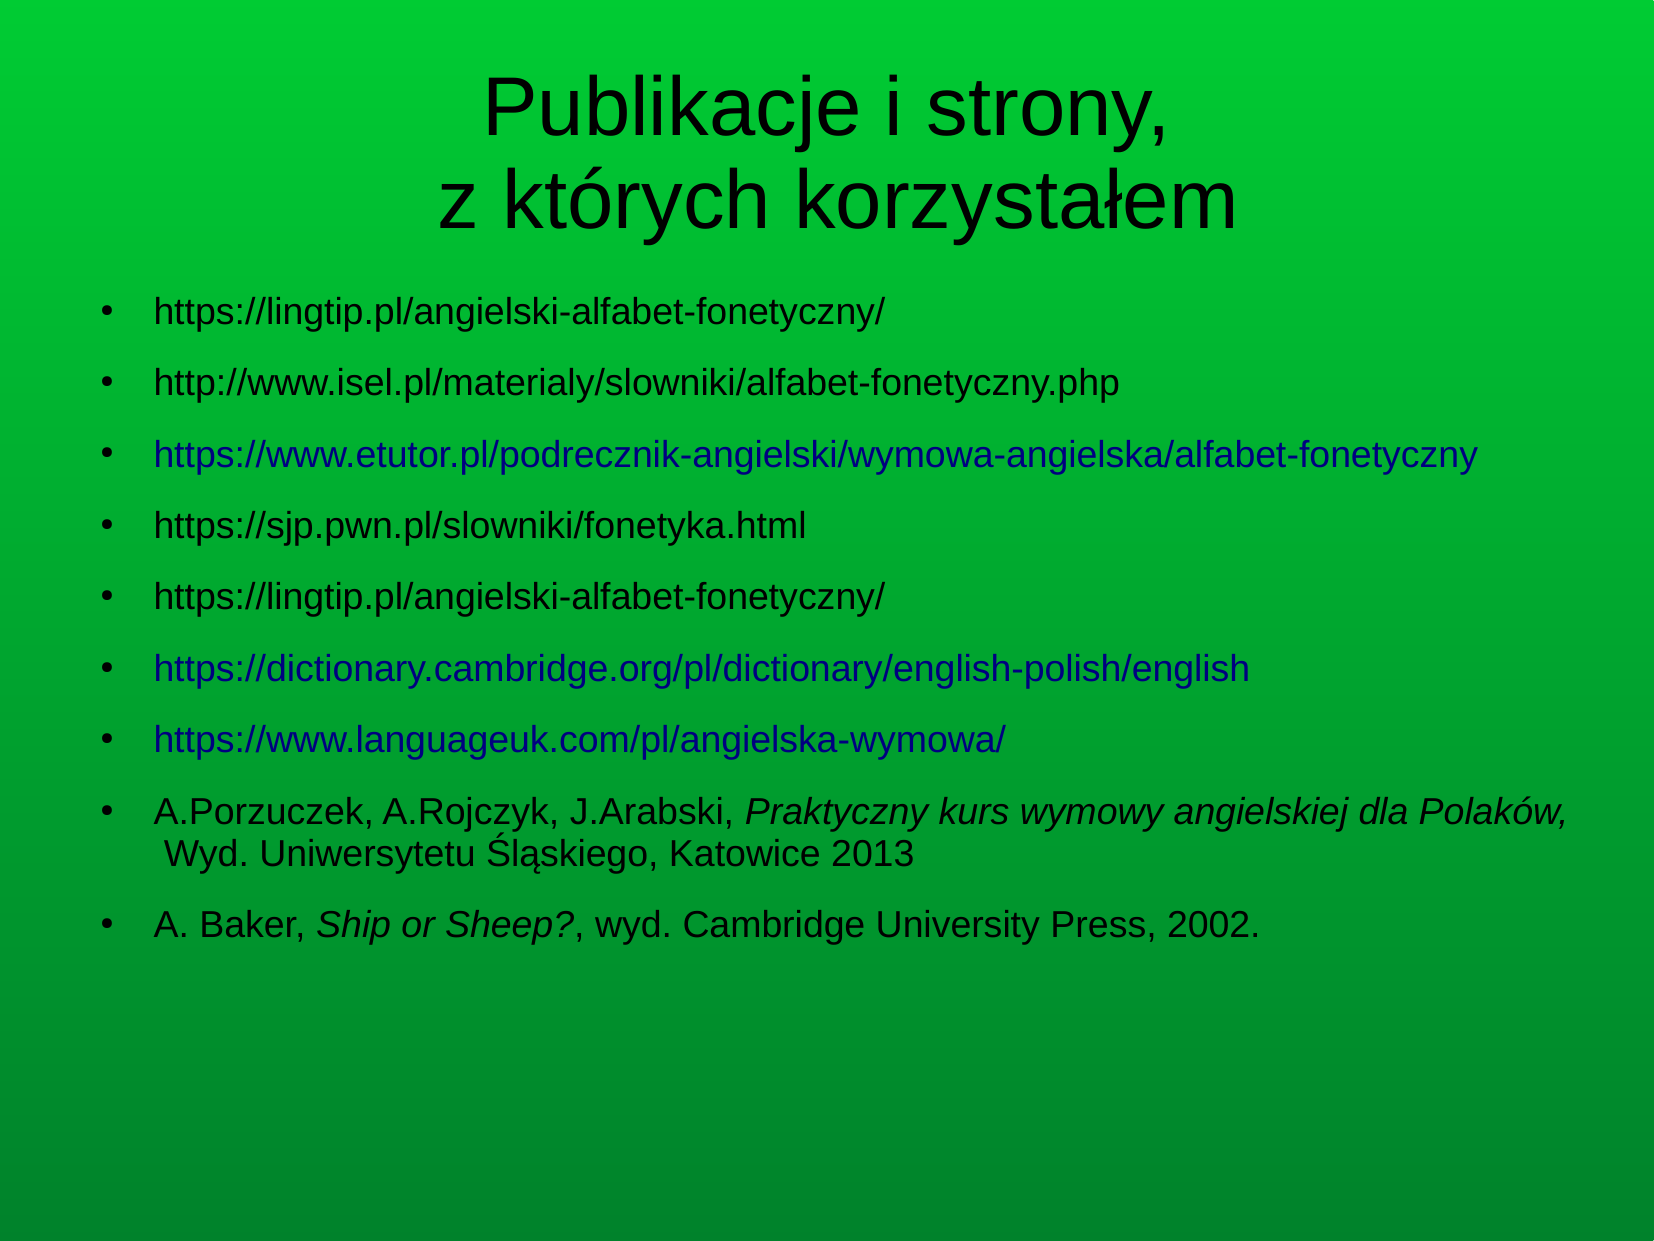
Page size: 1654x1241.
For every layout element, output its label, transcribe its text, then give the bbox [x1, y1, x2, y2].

title Publikacje i strony, z których korzystałem [82, 49, 1571, 257]
list https://lingtip.pl/angielski-alfabet-fonetyczny/ http://www.isel.pl/materialy/slowniki/alfabet-fonetyczny.php https://www.etutor.pl/podrecznik-angielski/wymowa-angielska/alfabet-fonetyczny https://sjp.pwn.pl/slowniki/fonetyka.html https://lingtip.pl/angielski-alfabet-fonetyczny/ https://dictionary.cambridge.org/pl/dictionary/english-polish/english https://www.languageuk.com/pl/angielska-wymowa/ A.Porzuczek, A.Rojczyk, J.Arabski, Praktyczny kurs wymowy angielskiej dla Polaków, Wyd. Uniwersytetu Śląskiego, Katowice 2013 A. Baker, Ship or Sheep?, wyd. Cambridge University Press, 2002. [82, 290, 1571, 1109]
